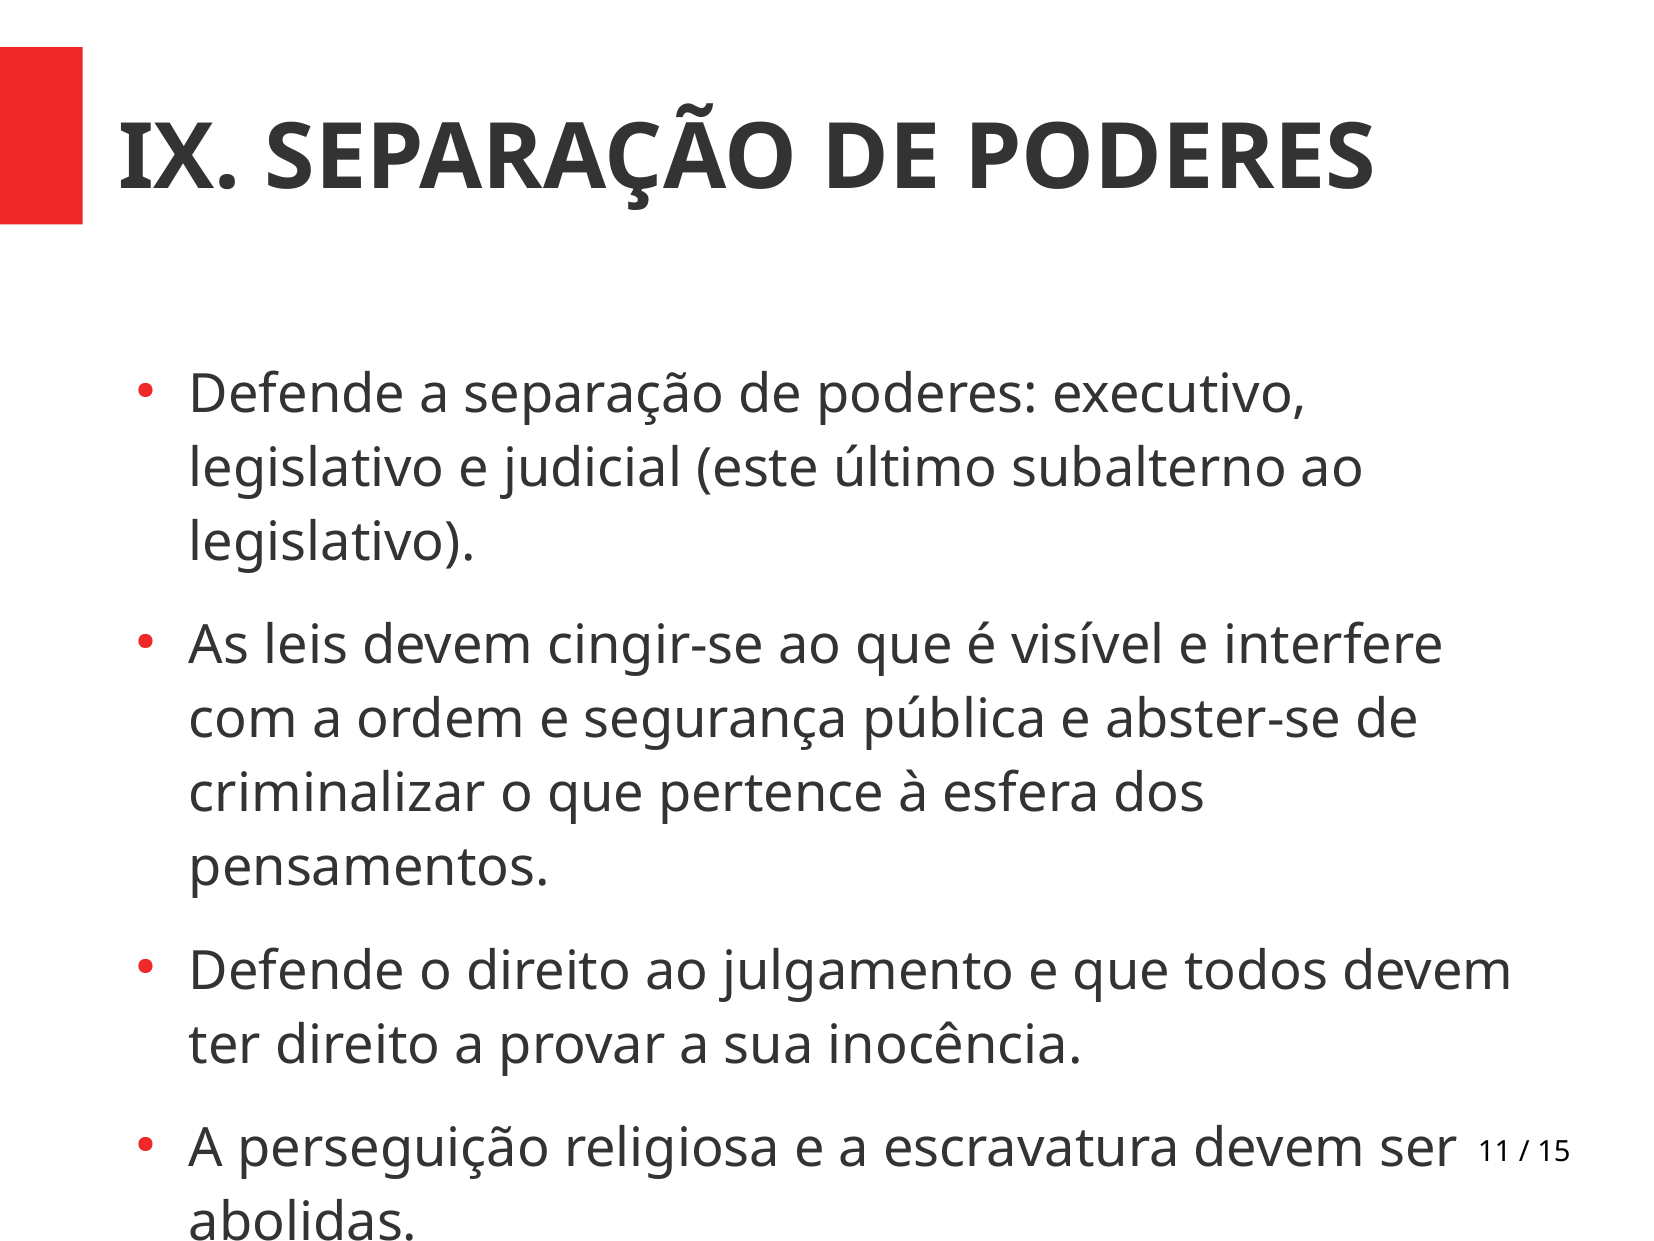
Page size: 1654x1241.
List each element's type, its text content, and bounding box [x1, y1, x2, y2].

list Defende a separação de poderes: executivo, legislativo e judicial (este último subalterno ao legislativo). As leis devem cingir-se ao que é visível e interfere com a ordem e segurança pública e abster-se de criminalizar o que pertence à esfera dos pensamentos. Defende o direito ao julgamento e que todos devem ter direito a provar a sua inocência. A perseguição religiosa e a escravatura devem ser abolidas. [118, 354, 1536, 1074]
title IX. SEPARAÇÃO DE PODERES [118, 45, 1571, 260]
